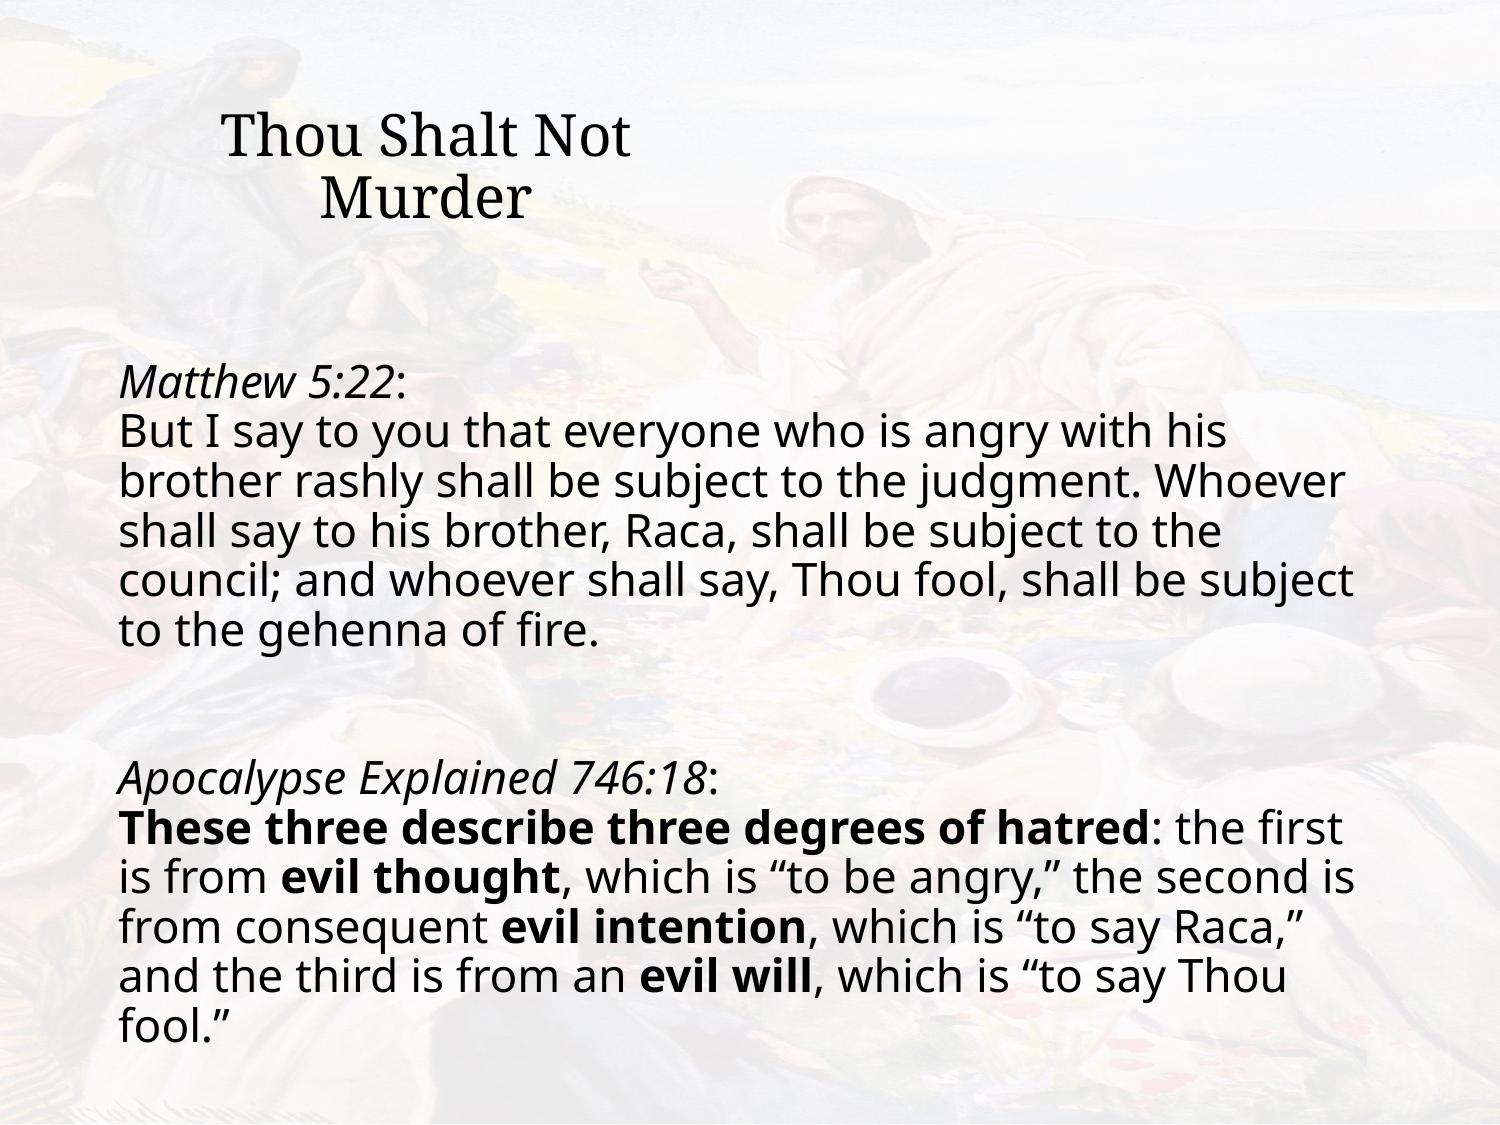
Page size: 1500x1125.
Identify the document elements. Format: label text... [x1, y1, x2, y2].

title Thou Shalt Not Murder [103, 59, 750, 278]
list Matthew 5:22: But I say to you that everyone who is angry with his brother rashly shall be subject to the judgment. Whoever shall say to his brother, Raca, shall be subject to the council; and whoever shall say, Thou fool, shall be subject to the gehenna of fire. Apocalypse Explained 746:18: These three describe three degrees of hatred: the first is from evil thought, which is “to be angry,” the second is from consequent evil intention, which is “to say Raca,” and the third is from an evil will, which is “to say Thou fool.” [103, 351, 1397, 1066]
